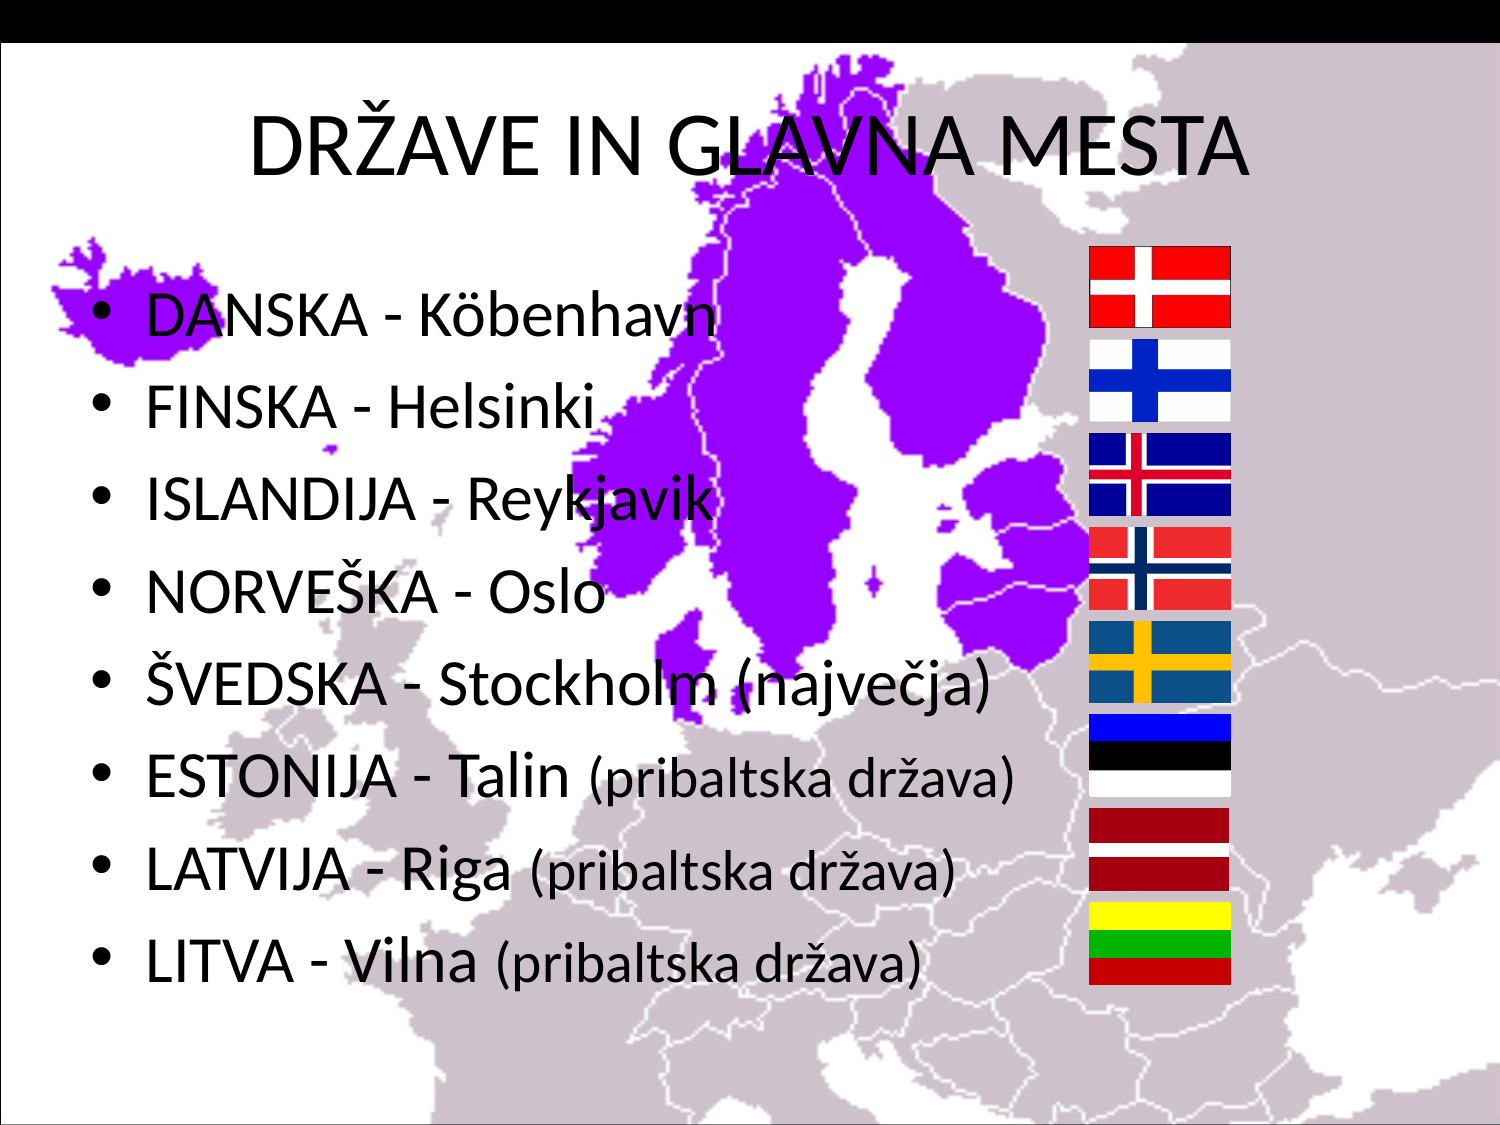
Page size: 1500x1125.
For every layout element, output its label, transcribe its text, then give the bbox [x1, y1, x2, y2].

list DANSKA - Köbenhavn FINSKA - Helsinki ISLANDIJA - Reykjavik NORVEŠKA - Oslo ŠVEDSKA - Stockholm (največja) ESTONIJA - Talin (pribaltska država) LATVIJA - Riga (pribaltska država) LITVA - Vilna (pribaltska država) [75, 262, 1425, 1005]
title DRŽAVE IN GLAVNA MESTA [75, 45, 1425, 233]
picture [0, 0, 1500, 1125]
